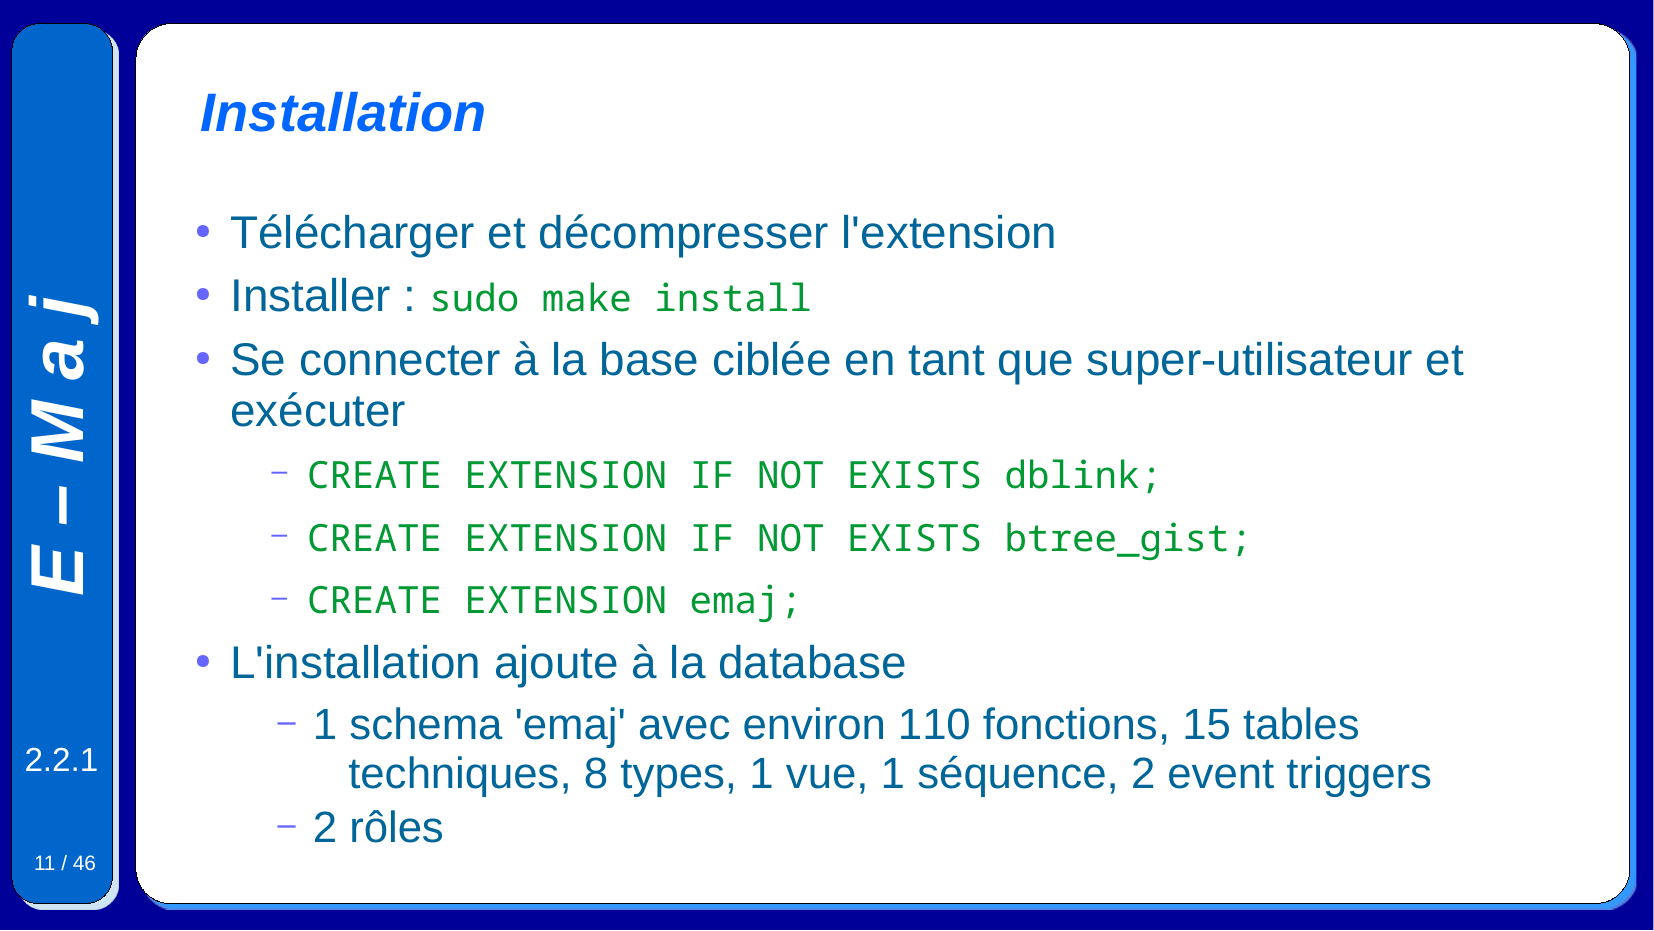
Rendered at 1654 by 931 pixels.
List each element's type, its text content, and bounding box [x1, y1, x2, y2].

list Télécharger et décompresser l'extension Installer : sudo make install Se connecter à la base ciblée en tant que super-utilisateur et exécuter CREATE EXTENSION IF NOT EXISTS dblink; CREATE EXTENSION IF NOT EXISTS btree_gist; CREATE EXTENSION emaj; L'installation ajoute à la database 1 schema 'emaj' avec environ 110 fonctions, 15 tables techniques, 8 types, 1 vue, 1 séquence, 2 event triggers 2 rôles [177, 206, 1587, 831]
title Installation [200, 34, 1575, 191]
